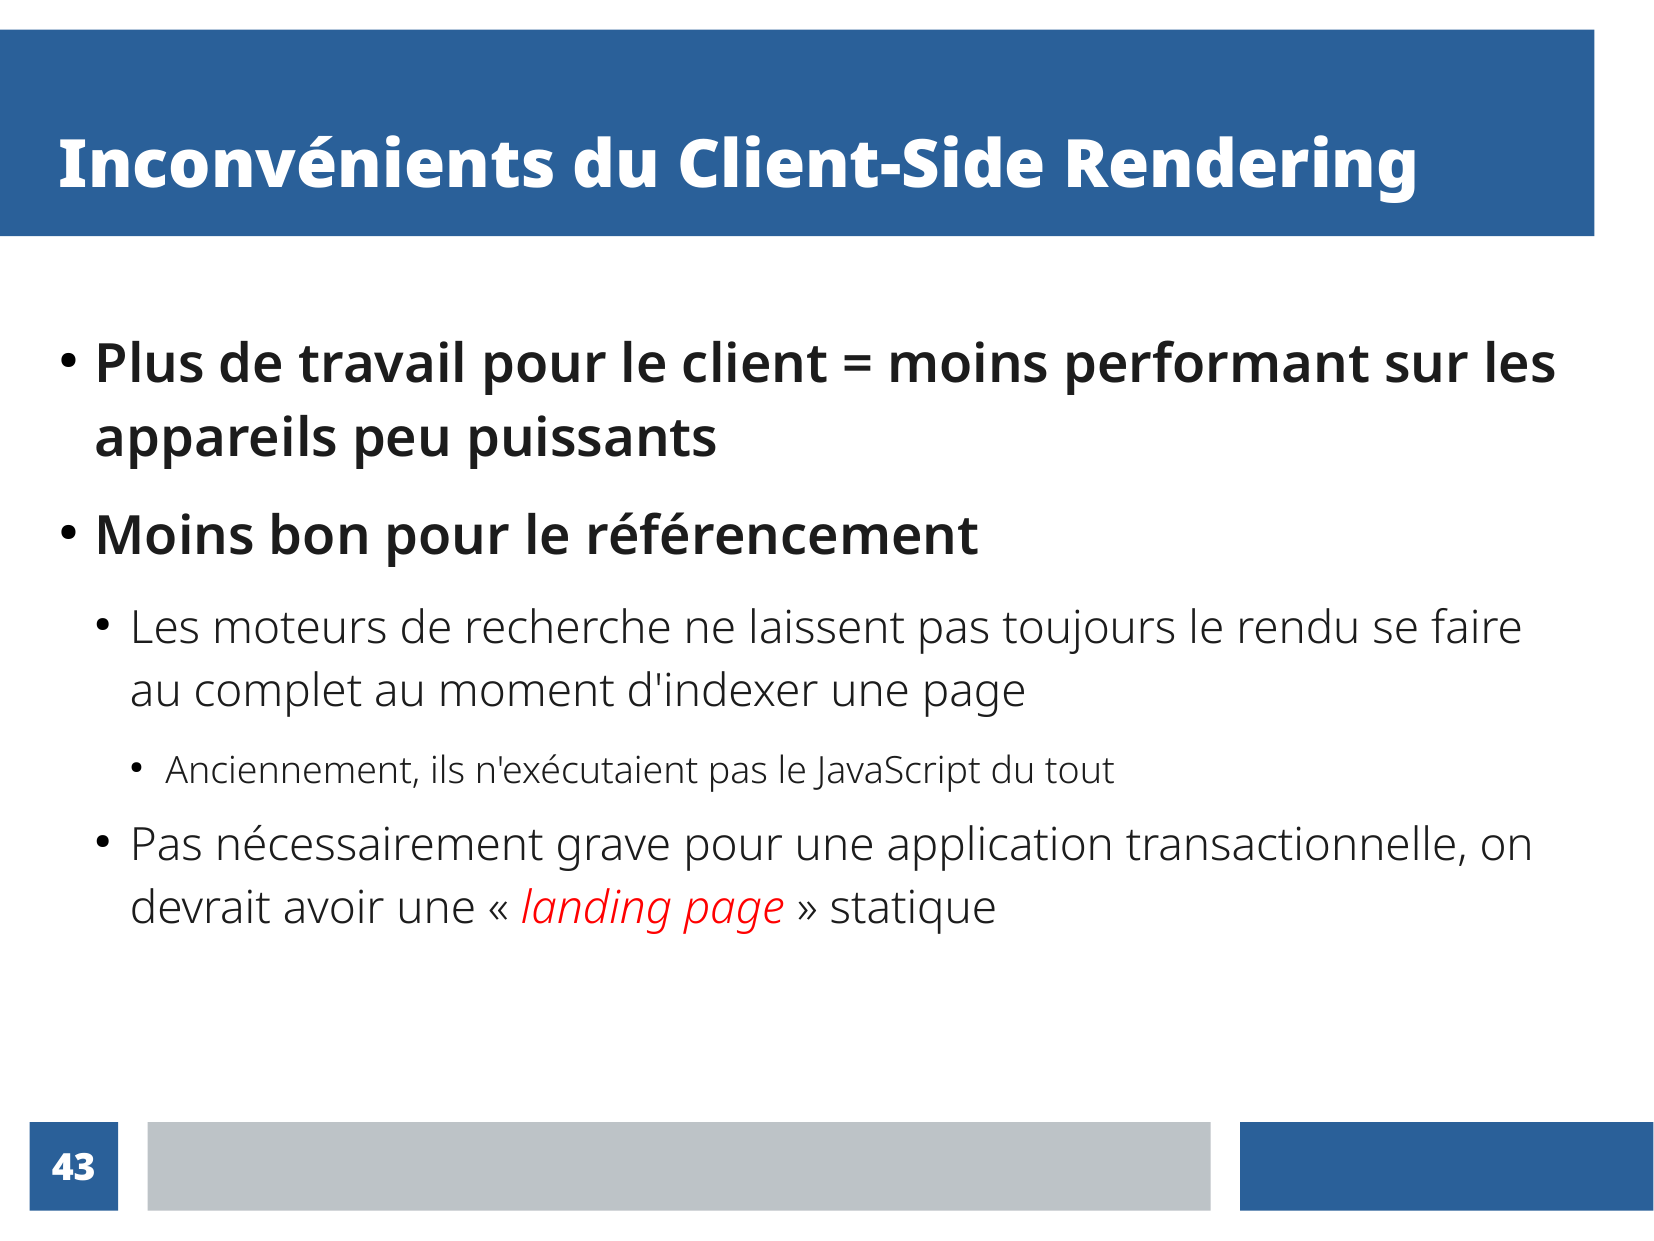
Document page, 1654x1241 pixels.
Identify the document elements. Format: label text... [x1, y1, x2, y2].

list Plus de travail pour le client = moins performant sur les appareils peu puissants Moins bon pour le référencement Les moteurs de recherche ne laissent pas toujours le rendu se faire au complet au moment d'indexer une page Anciennement, ils n'exécutaient pas le JavaScript du tout Pas nécessairement grave pour une application transactionnelle, on devrait avoir une « landing page » statique [59, 324, 1565, 1093]
title Inconvénients du Client-Side Rendering [59, 59, 1595, 207]
